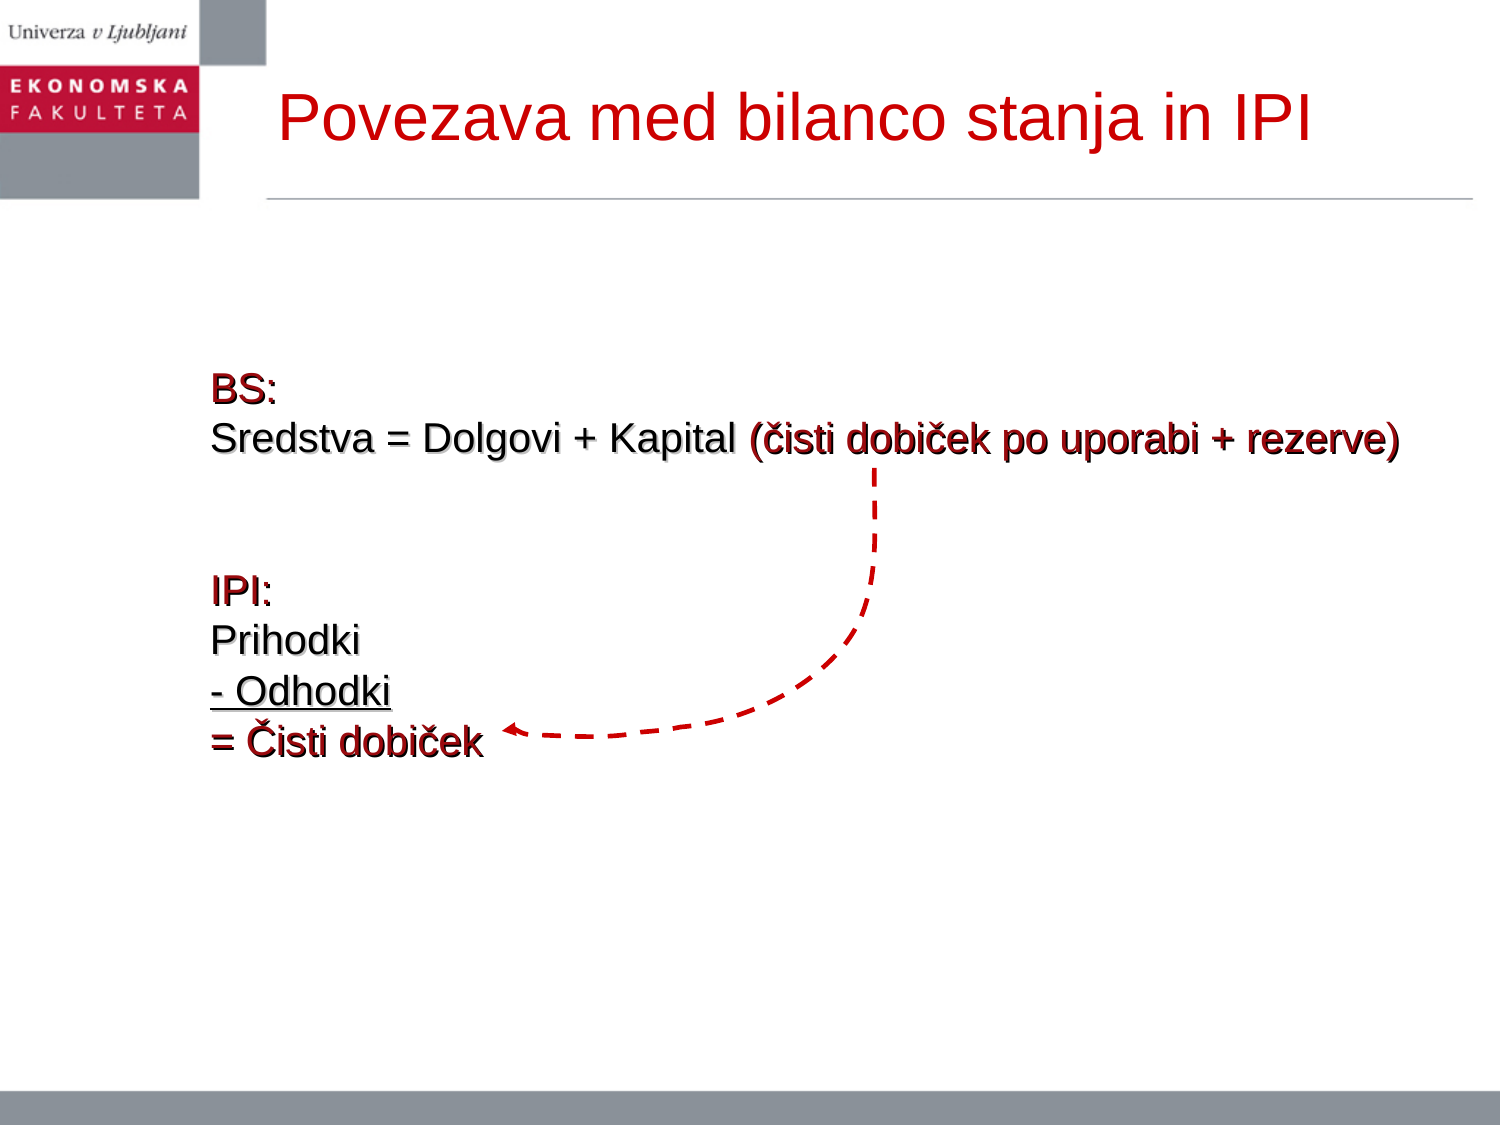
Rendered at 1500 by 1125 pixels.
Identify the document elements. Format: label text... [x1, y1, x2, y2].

list BS: Sredstva = Dolgovi + Kapital (čisti dobiček po uporabi + rezerve) IPI: Prihodki - Odhodki = Čisti dobiček [194, 302, 1447, 1047]
title Povezava med bilanco stanja in IPI [262, 24, 1476, 203]
picture [0, 0, 1500, 1125]
